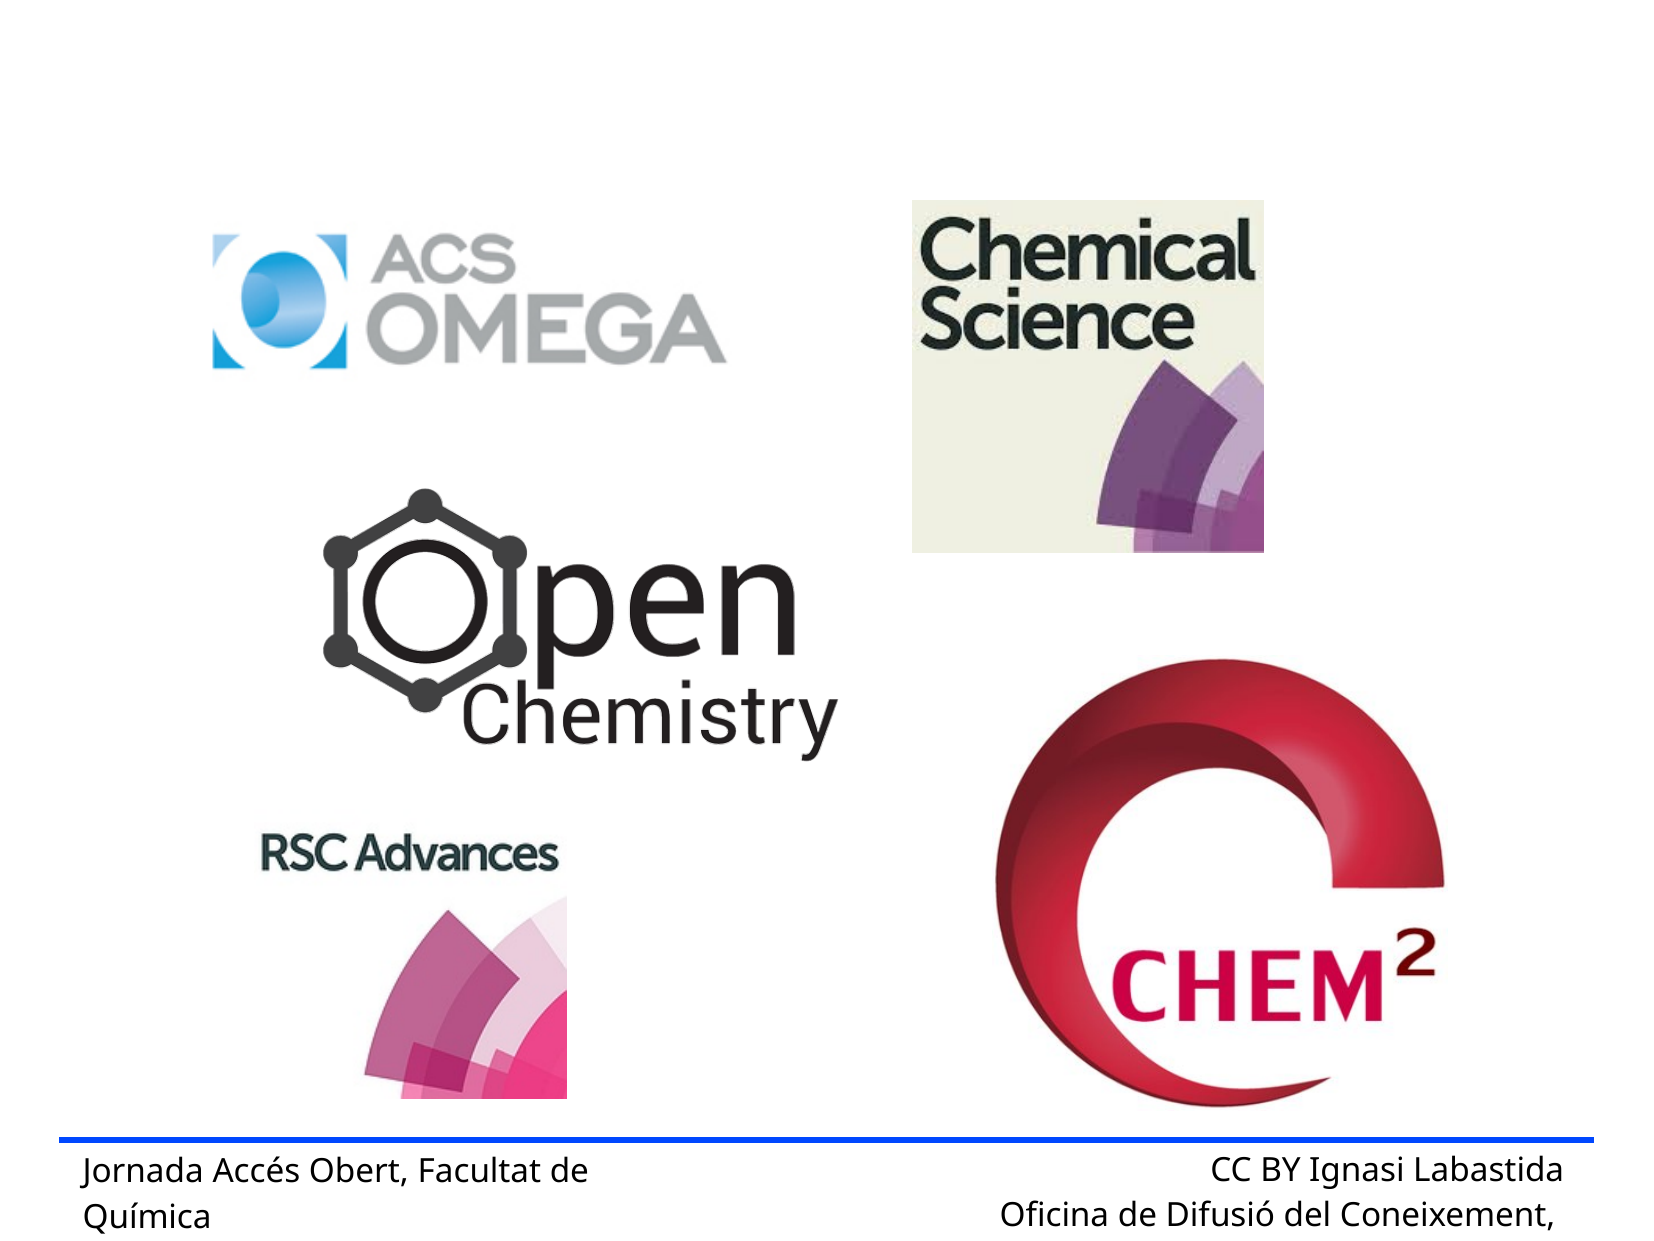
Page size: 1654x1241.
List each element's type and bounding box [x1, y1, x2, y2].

picture [318, 484, 845, 768]
picture [141, 165, 802, 438]
picture [992, 655, 1448, 1111]
picture [912, 200, 1264, 553]
picture [254, 785, 567, 1099]
